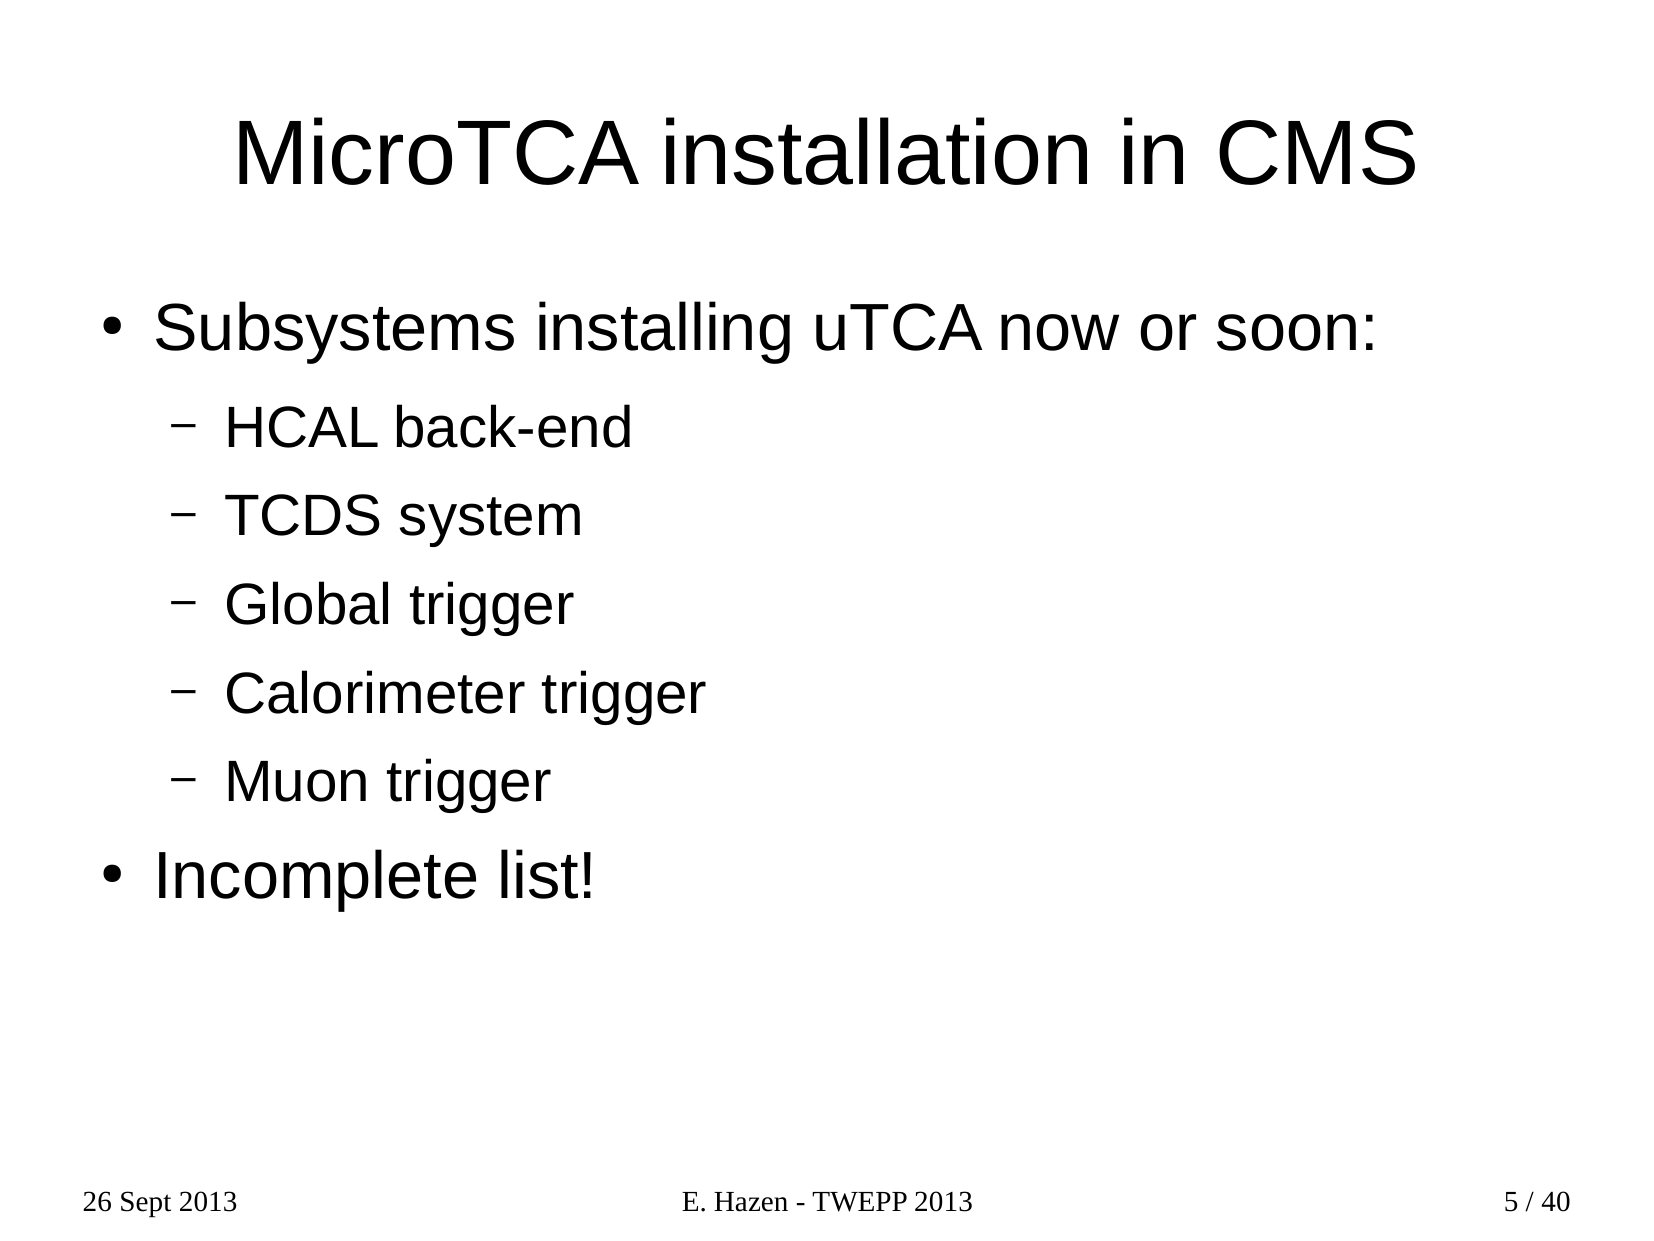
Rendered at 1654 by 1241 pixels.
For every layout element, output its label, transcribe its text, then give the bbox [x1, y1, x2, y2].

title MicroTCA installation in CMS [82, 56, 1571, 250]
list Subsystems installing uTCA now or soon: HCAL back-end TCDS system Global trigger Calorimeter trigger Muon trigger Incomplete list! [82, 290, 1538, 1109]
